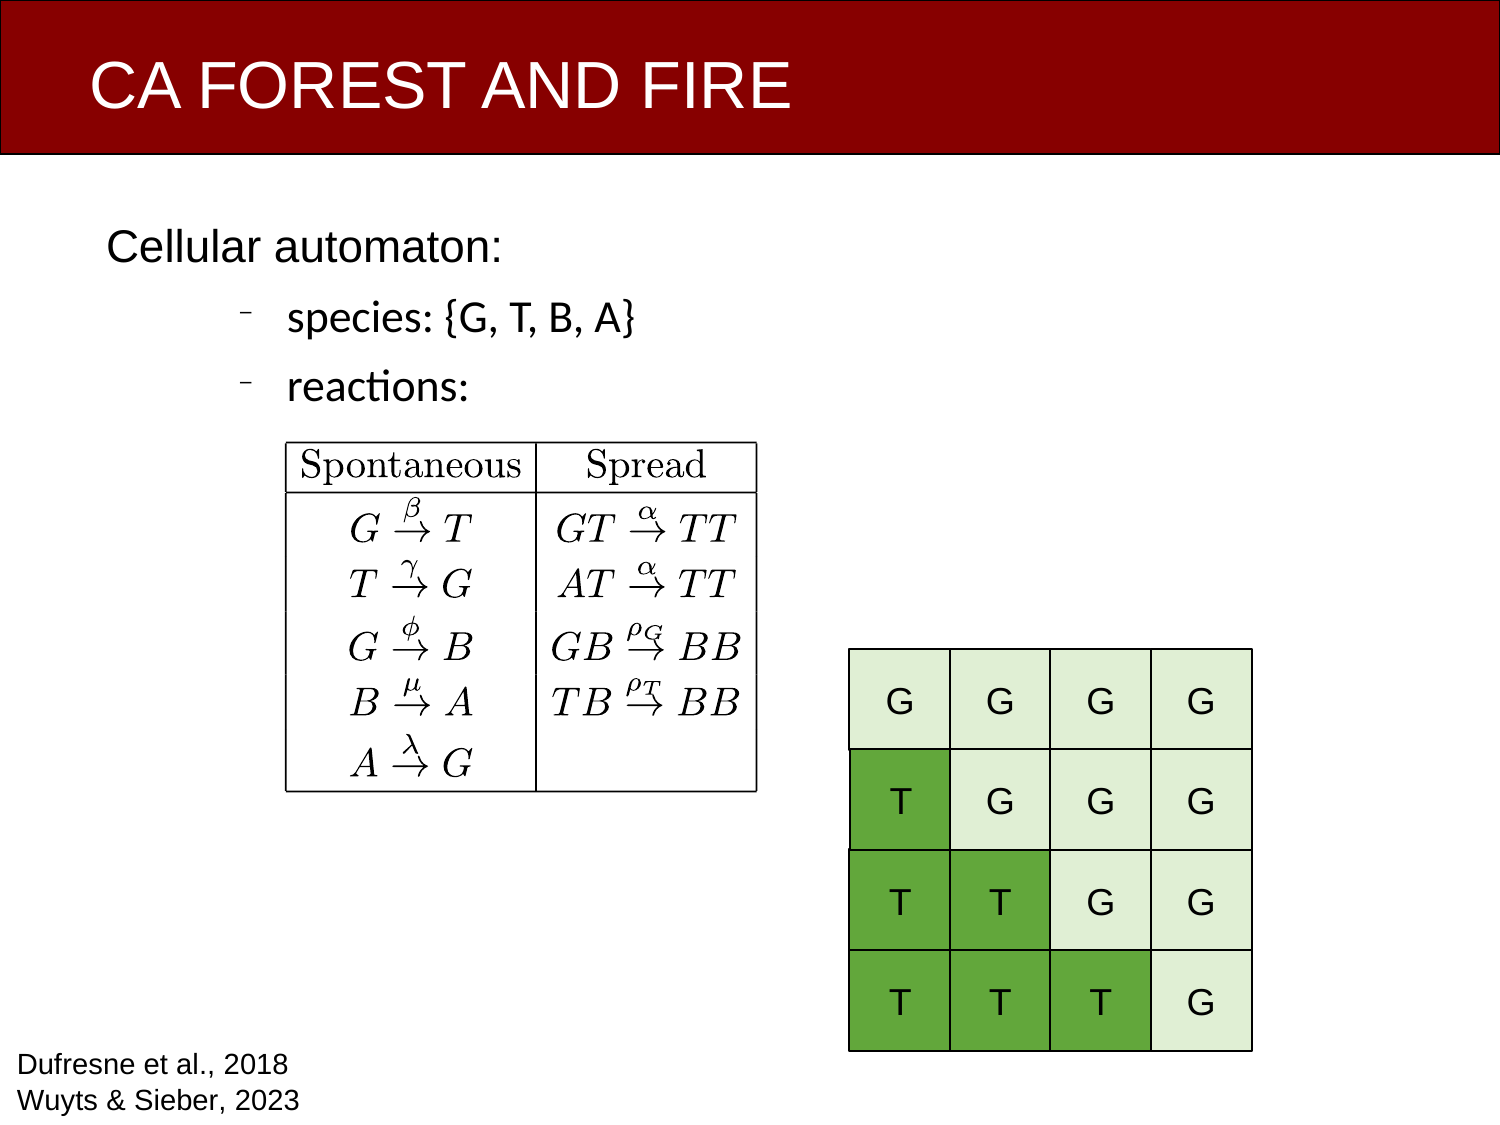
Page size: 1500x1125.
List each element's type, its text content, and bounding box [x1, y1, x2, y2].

text_box T [1050, 952, 1150, 1052]
text_box [0, 0, 1500, 154]
text_box T [949, 952, 1050, 1052]
text_box T [849, 952, 949, 1052]
list Cellular automaton: species: {G, T, B, A} reactions: [75, 209, 1425, 952]
text_box Dufresne et al., 2018 Wuyts & Sieber, 2023 [2, 1038, 442, 1125]
text_box G [1150, 952, 1252, 1052]
title CA FOREST AND FIRE [74, 3, 1425, 160]
